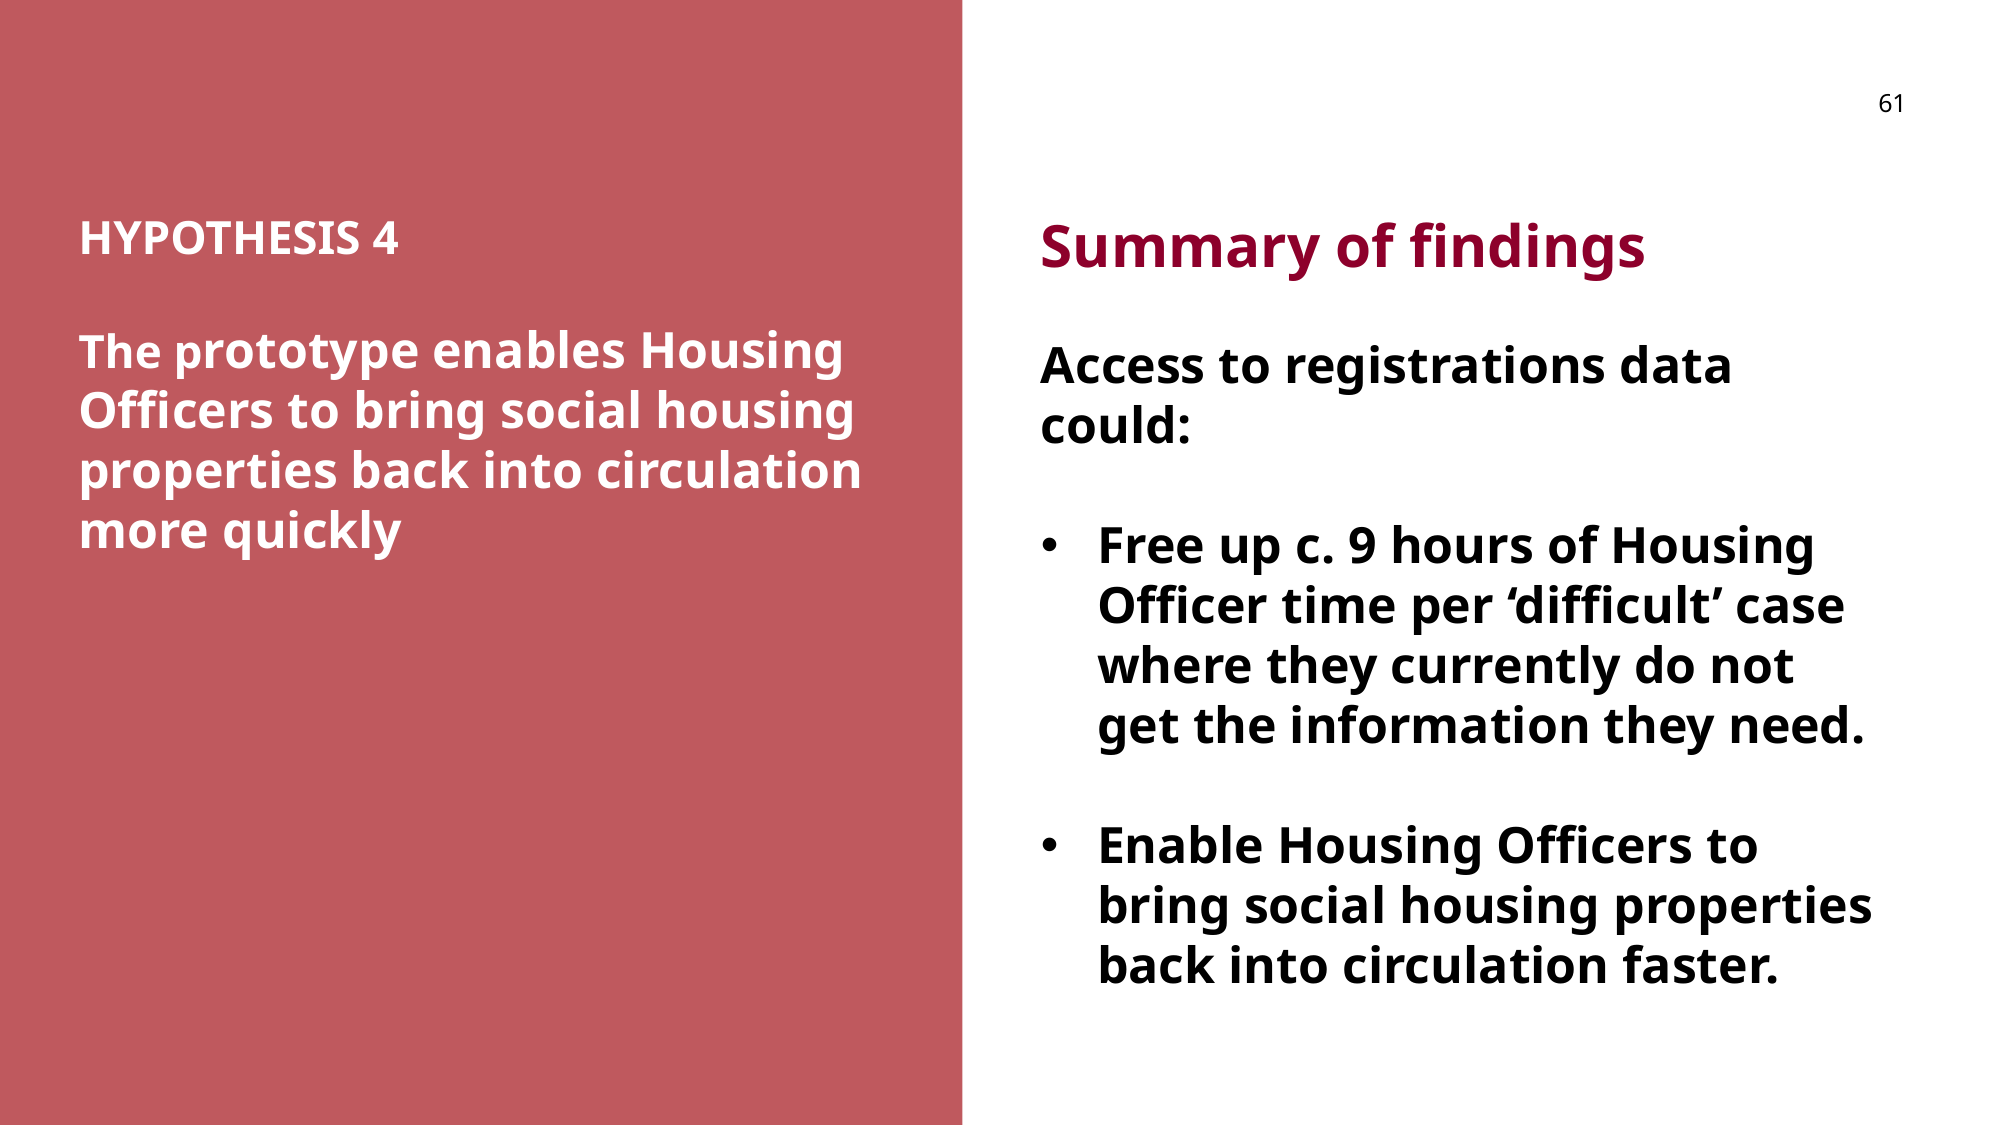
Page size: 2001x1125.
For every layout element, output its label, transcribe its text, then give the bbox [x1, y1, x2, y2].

text_box Summary of findings Access to registrations data could: Free up c. 9 hours of Housing Officer time per ‘difficult’ case where they currently do not get the information they need. Enable Housing Officers to bring social housing properties back into circulation faster. [1040, 208, 1888, 1054]
text_box [0, 0, 963, 1125]
title HYPOTHESIS 4 The prototype enables Housing Officers to bring social housing properties back into circulation more quickly [78, 208, 885, 888]
slide_number <number> [1850, 87, 1907, 148]
